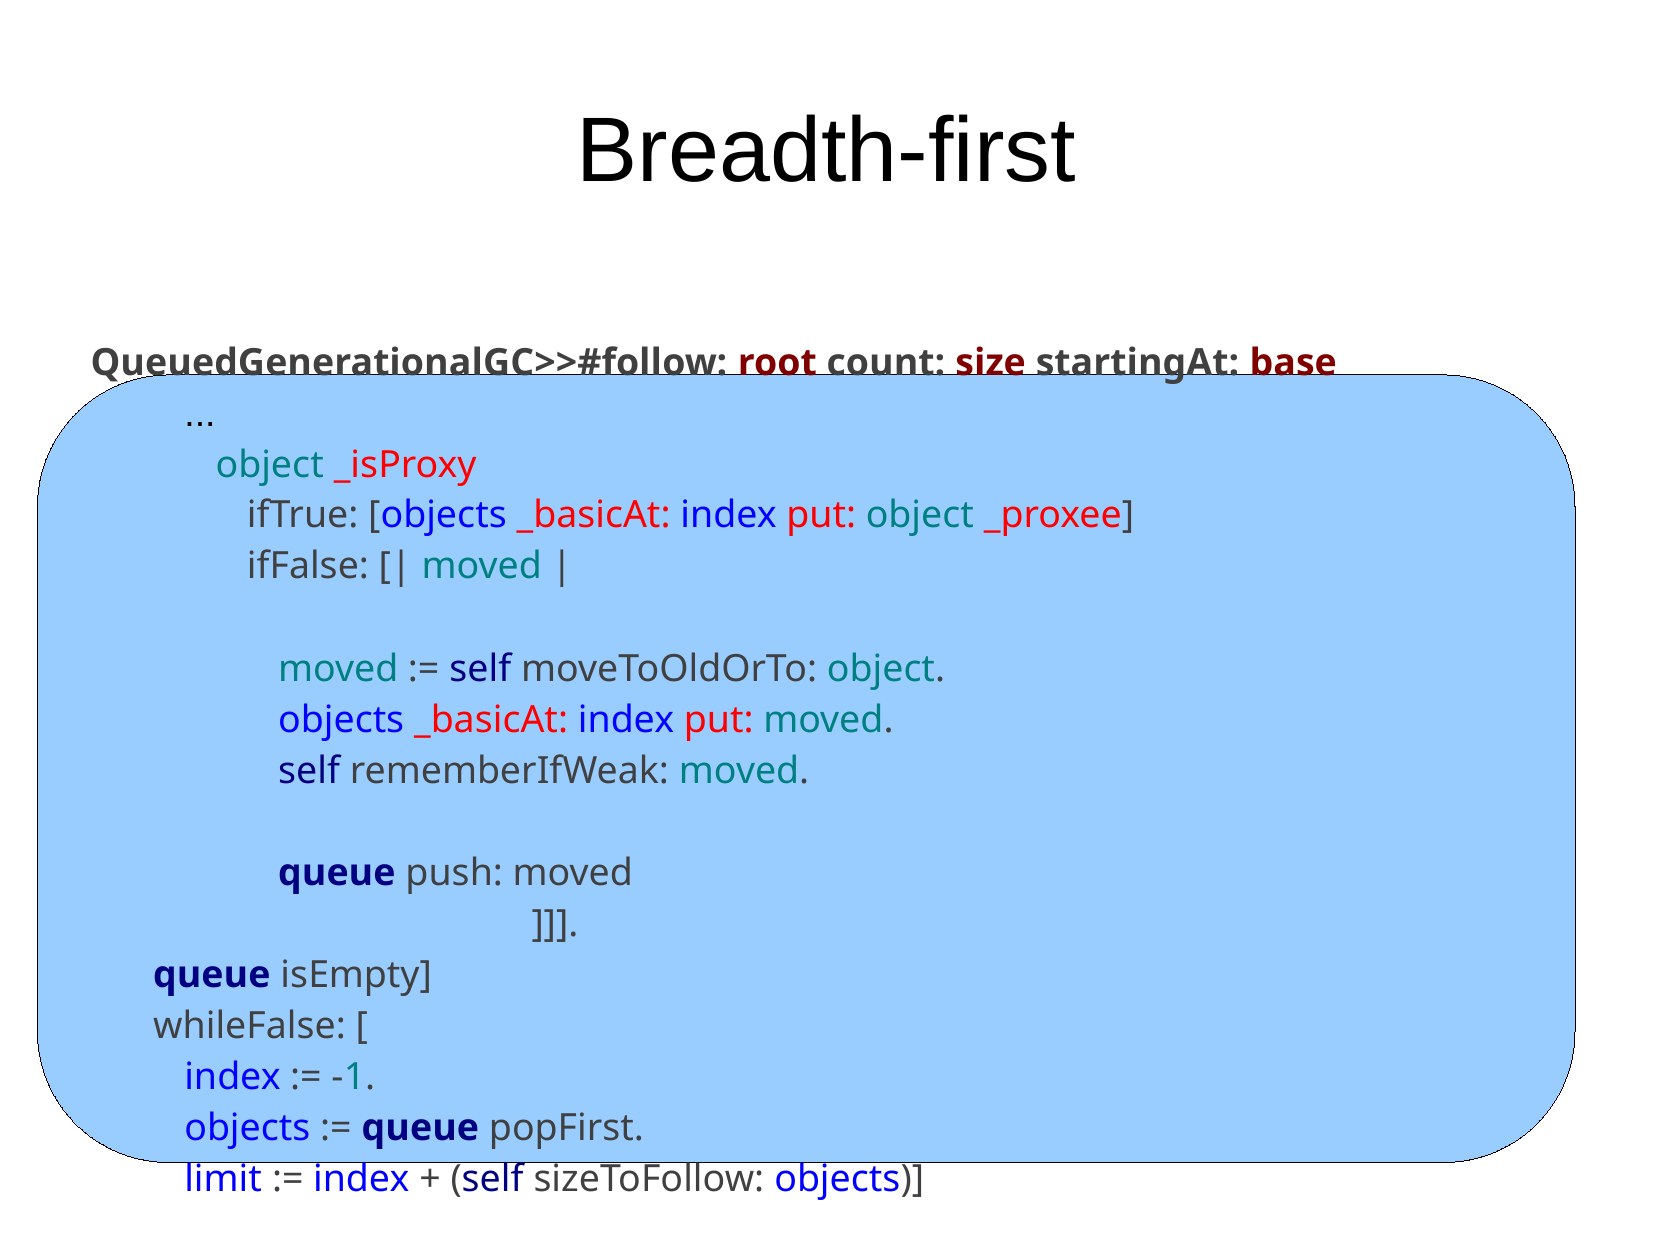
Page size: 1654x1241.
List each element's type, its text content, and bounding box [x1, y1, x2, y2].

text_box Breadth-first [143, 91, 1511, 209]
text_box QueuedGenerationalGC>>#follow: root count: size startingAt: base ... object _isProxy ifTrue: [objects _basicAt: index put: object _proxee] ifFalse: [| moved | moved := self moveToOldOrTo: object. objects _basicAt: index put: moved. self rememberIfWeak: moved. queue push: moved ]]]. queue isEmpty] whileFalse: [ index := -1. objects := queue popFirst. limit := index + (self sizeToFollow: objects)] [37, 374, 1576, 1163]
